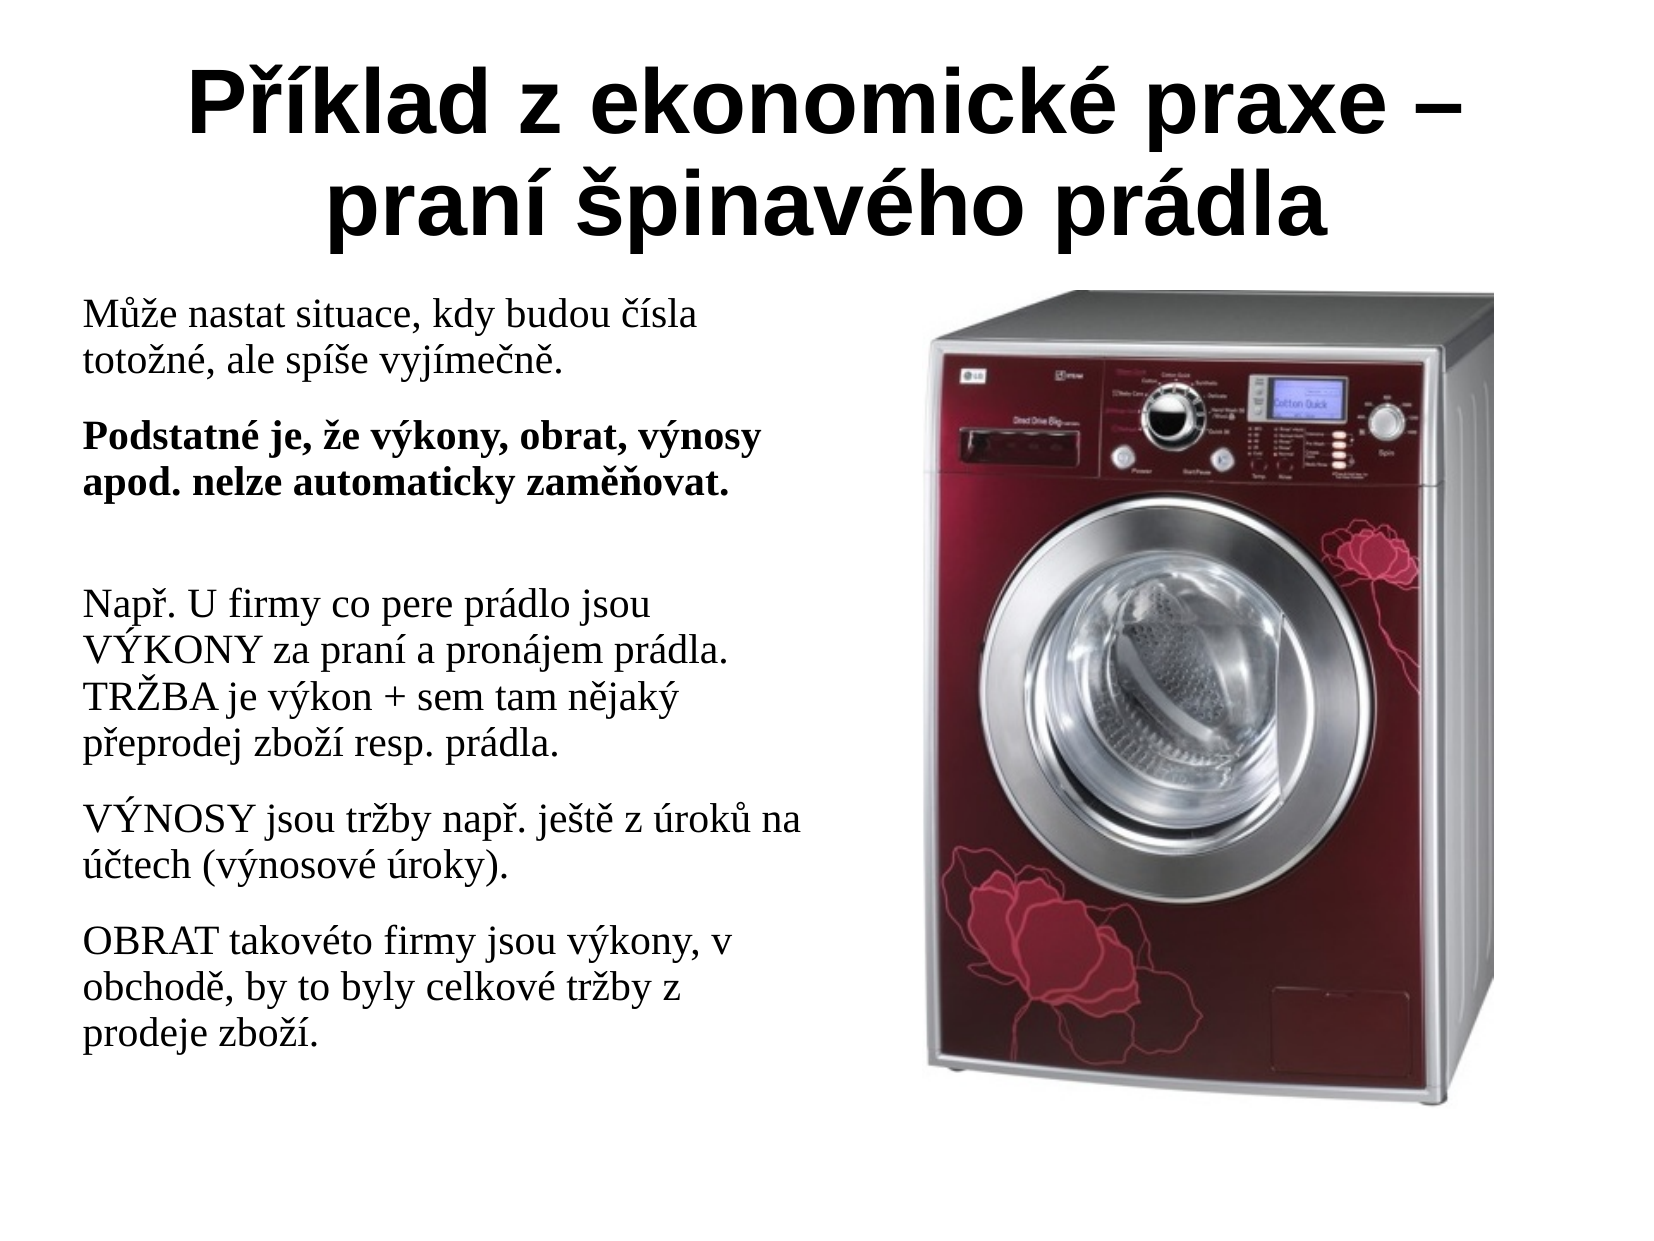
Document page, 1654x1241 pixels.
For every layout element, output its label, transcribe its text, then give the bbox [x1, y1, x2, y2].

list Může nastat situace, kdy budou čísla totožné, ale spíše vyjímečně. Podstatné je, že výkony, obrat, výnosy apod. nelze automaticky zaměňovat. Např. U firmy co pere prádlo jsou VÝKONY za praní a pronájem prádla. TRŽBA je výkon + sem tam nějaký přeprodej zboží resp. prádla. VÝNOSY jsou tržby např. ještě z úroků na účtech (výnosové úroky). OBRAT takovéto firmy jsou výkony, v obchodě, by to byly celkové tržby z prodeje zboží. [82, 290, 809, 1109]
title Příklad z ekonomické praxe – praní špinavého prádla [82, 49, 1571, 257]
picture [922, 290, 1494, 1109]
